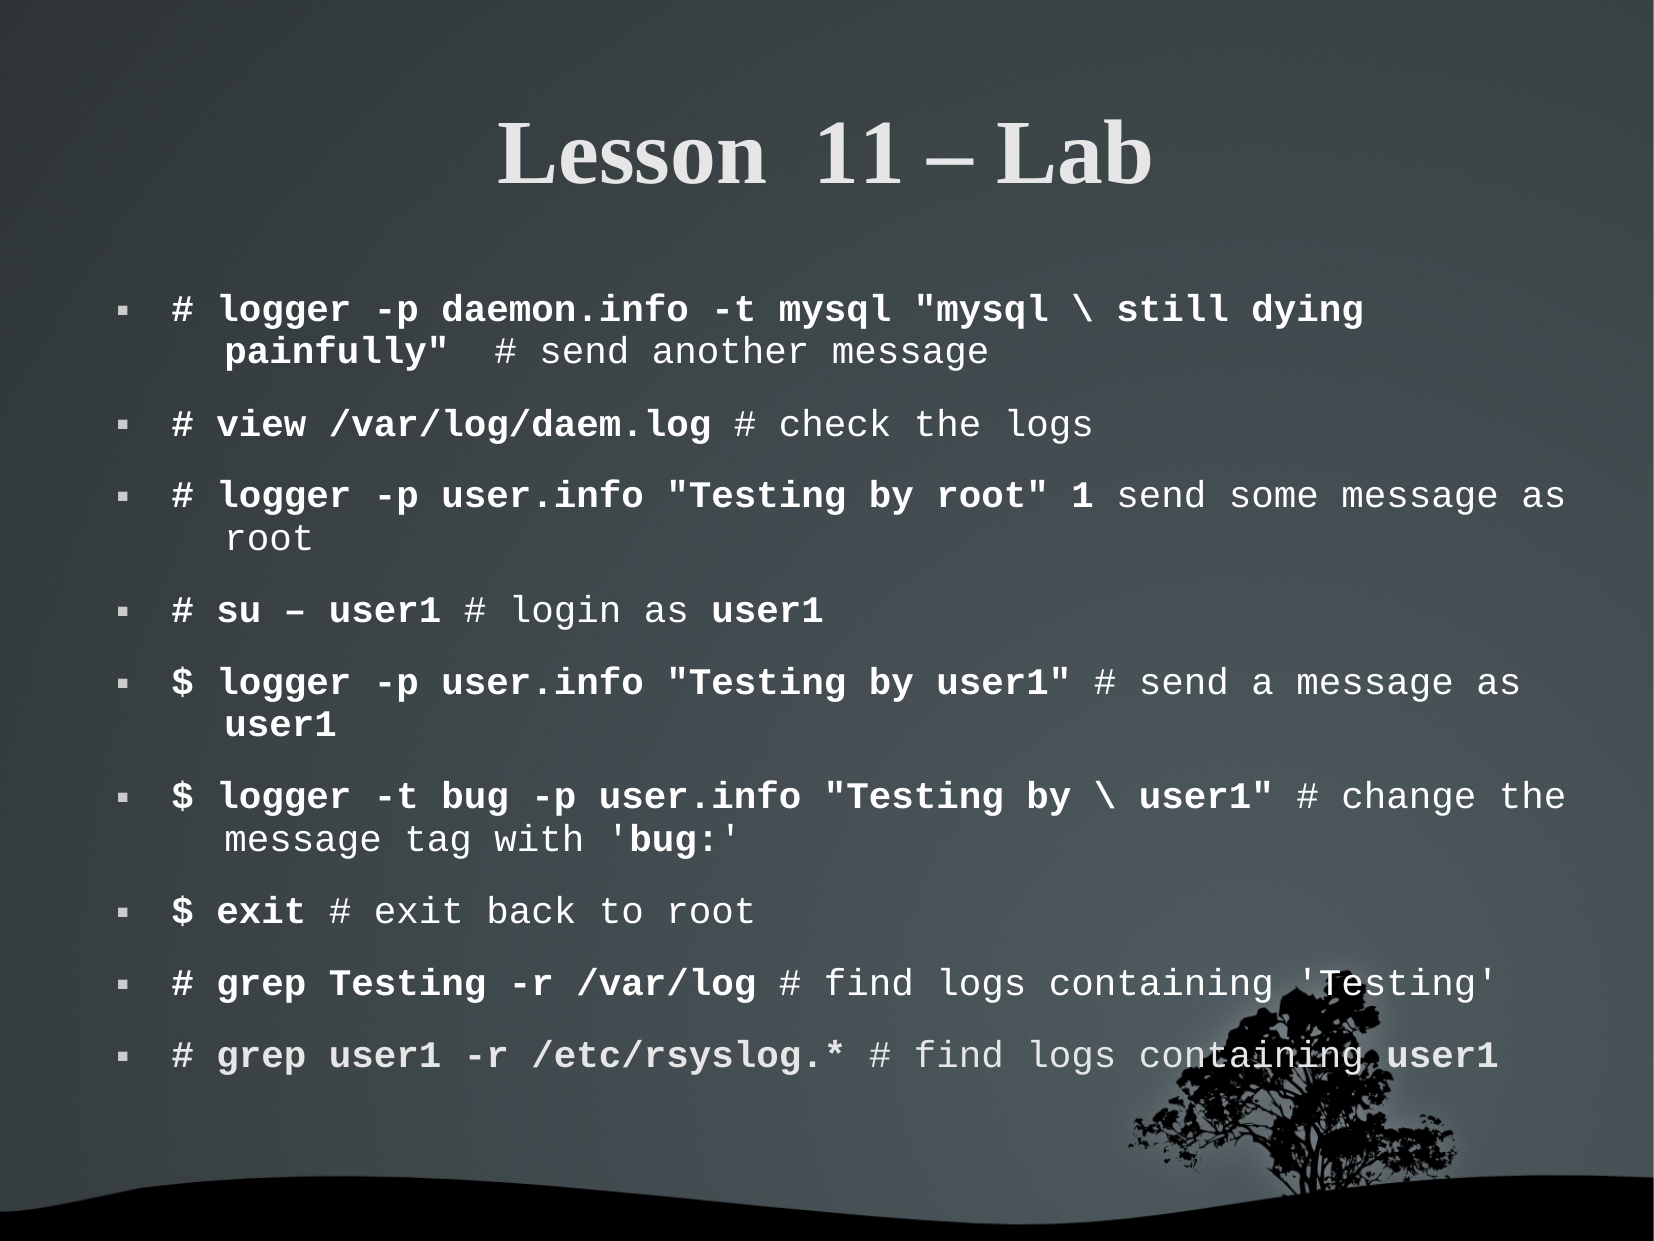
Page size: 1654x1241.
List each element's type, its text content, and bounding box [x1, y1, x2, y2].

title Lesson 11 – Lab [82, 49, 1571, 257]
list # logger -p daemon.info -t mysql "mysql \ still dying painfully" # send another message # view /var/log/daem.log # check the logs # logger -p user.info "Testing by root" 1 send some message as root # su – user1 # login as user1 $ logger -p user.info "Testing by user1" # send a message as user1 $ logger -t bug -p user.info "Testing by \ user1" # change the message tag with 'bug:' $ exit # exit back to root # grep Testing -r /var/log # find logs containing 'Testing' # grep user1 -r /etc/rsyslog.* # find logs containing user1 [82, 290, 1571, 1109]
picture [0, 0, 1654, 1241]
